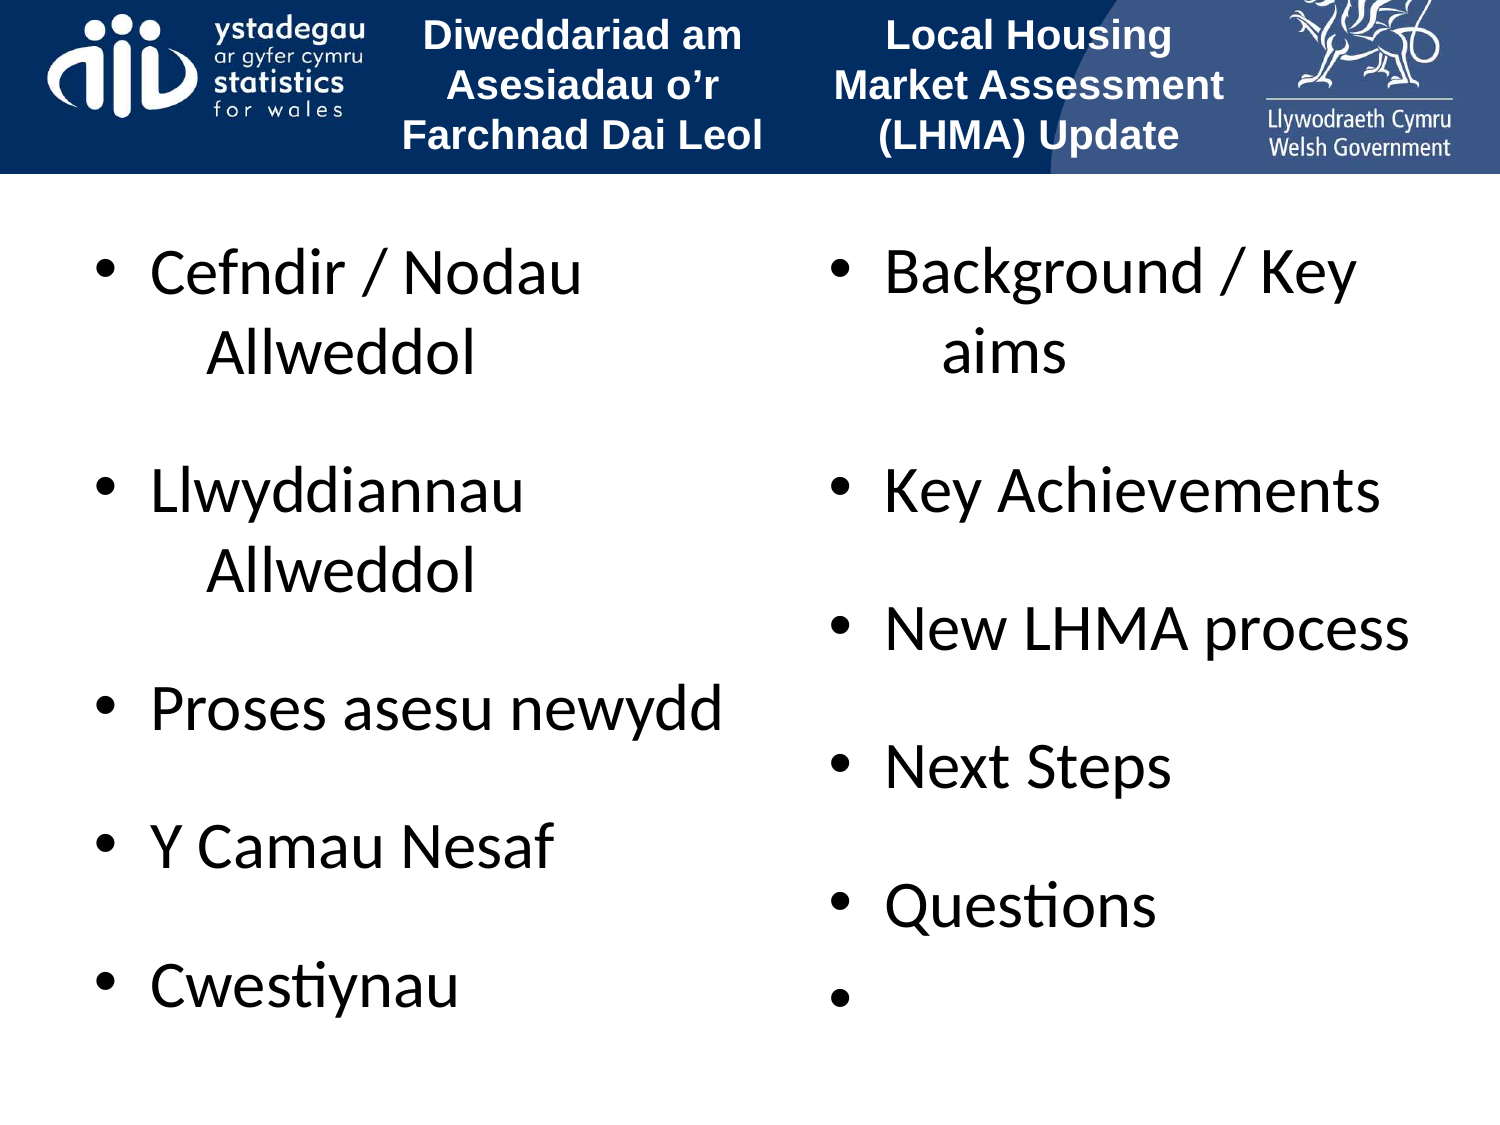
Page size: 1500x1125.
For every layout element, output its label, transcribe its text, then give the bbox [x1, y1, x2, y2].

text_box Background / Key aims Key Achievements New LHMA process Next Steps Questions [813, 219, 1477, 986]
text_box Diweddariad am Asesiadau o’r Farchnad Dai Leol [351, 0, 814, 149]
picture [0, 0, 1500, 174]
list Cefndir / Nodau Allweddol Llwyddiannau Allweddol Proses asesu newydd Y Camau Nesaf Cwestiynau [78, 219, 768, 1063]
title Local Housing Market Assessment (LHMA) Update [814, 0, 1245, 149]
